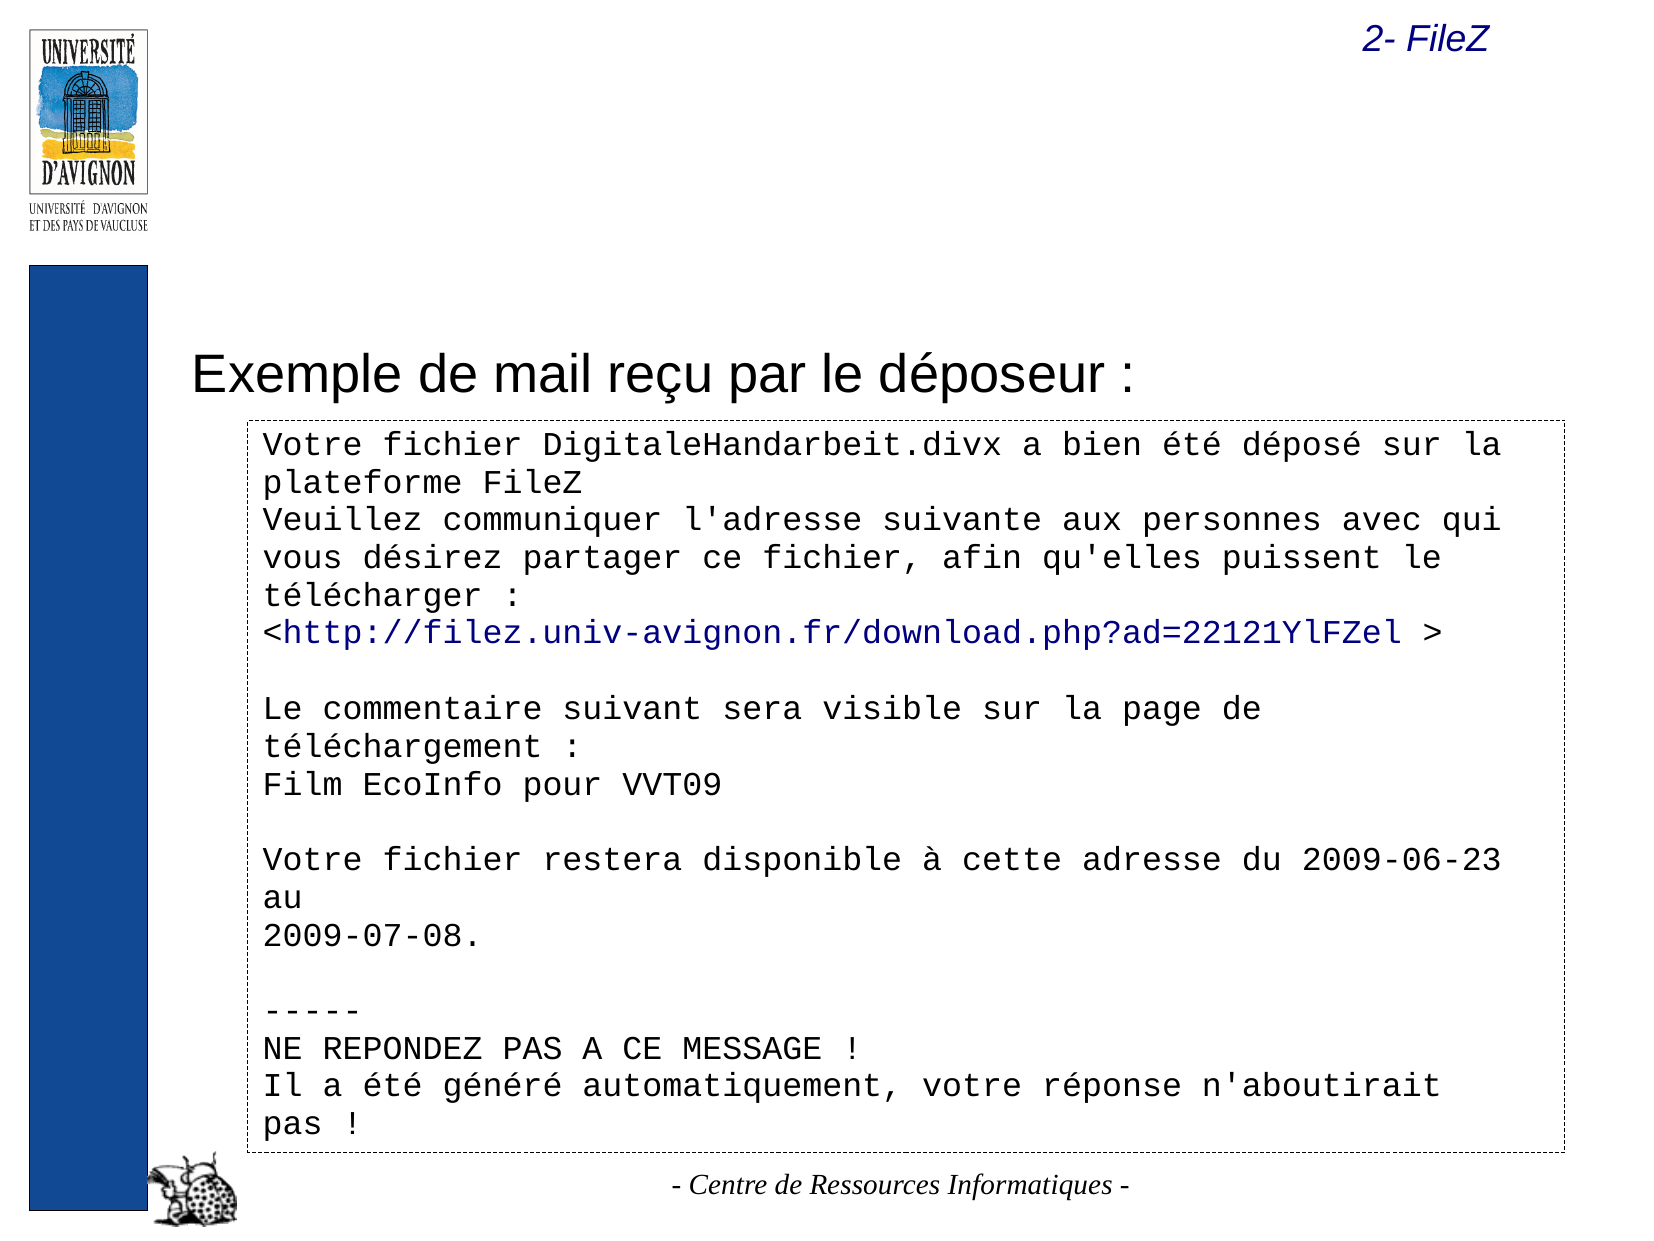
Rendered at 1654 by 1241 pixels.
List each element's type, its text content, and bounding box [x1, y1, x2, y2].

text_box Exemple de mail reçu par le déposeur : [177, 335, 1329, 654]
picture [147, 1151, 237, 1227]
picture [29, 29, 148, 236]
text_box [29, 265, 148, 1211]
text_box Votre fichier DigitaleHandarbeit.divx a bien été déposé sur la plateforme FileZ Veuillez communiquer l'adresse suivante aux personnes avec qui vous désirez partager ce fichier, afin qu'elles puissent le télécharger : <http://filez.univ-avignon.fr/download.php?ad=22121YlFZel > Le commentaire suivant sera visible sur la page de téléchargement : Film EcoInfo pour VVT09 Votre fichier restera disponible à cette adresse du 2009-06-23 au 2009-07-08. ----- NE REPONDEZ PAS A CE MESSAGE ! Il a été généré automatiquement, votre réponse n'aboutirait pas ! [247, 420, 1565, 1153]
text_box 2- FileZ [1347, 10, 1654, 68]
text_box - Centre de Ressources Informatiques - [648, 1160, 1153, 1209]
